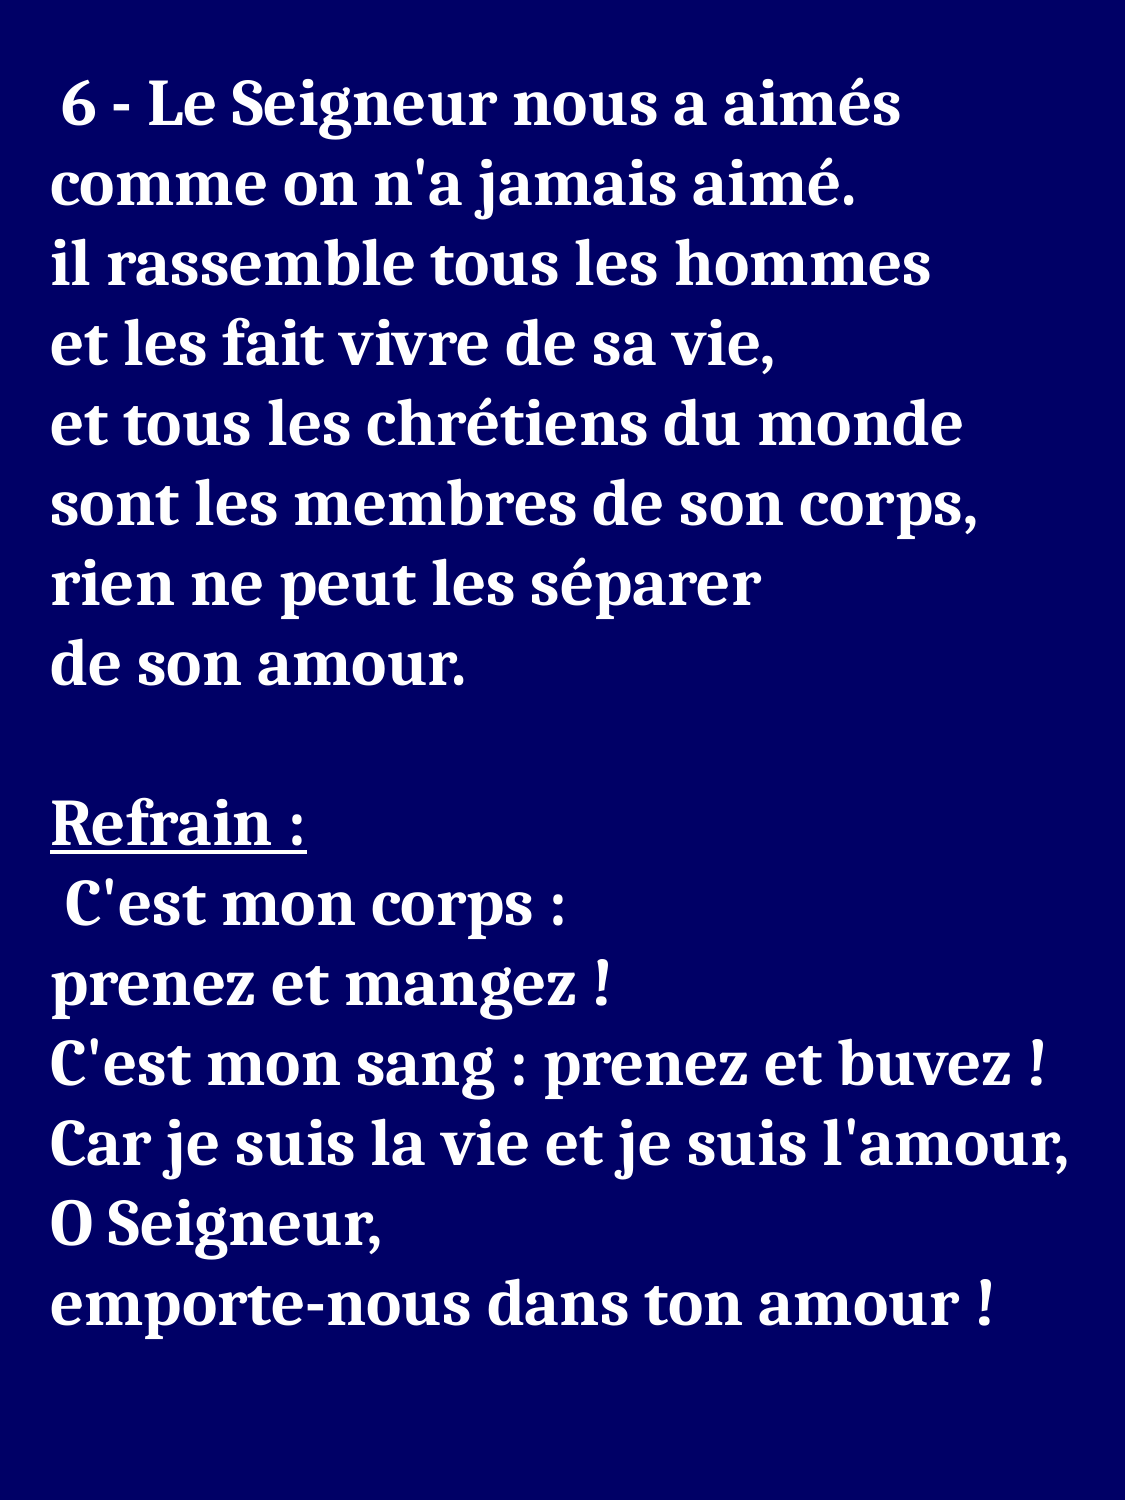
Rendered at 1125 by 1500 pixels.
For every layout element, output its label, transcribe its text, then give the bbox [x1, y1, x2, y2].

text_box 6 - Le Seigneur nous a aimés comme on n'a jamais aimé. il rassemble tous les hommes et les fait vivre de sa vie, et tous les chrétiens du monde sont les membres de son corps, rien ne peut les séparer de son amour. Refrain : C'est mon corps : prenez et mangez ! C'est mon sang : prenez et buvez ! Car je suis la vie et je suis l'amour, O Seigneur, emporte-nous dans ton amour ! [35, 6, 1125, 1110]
